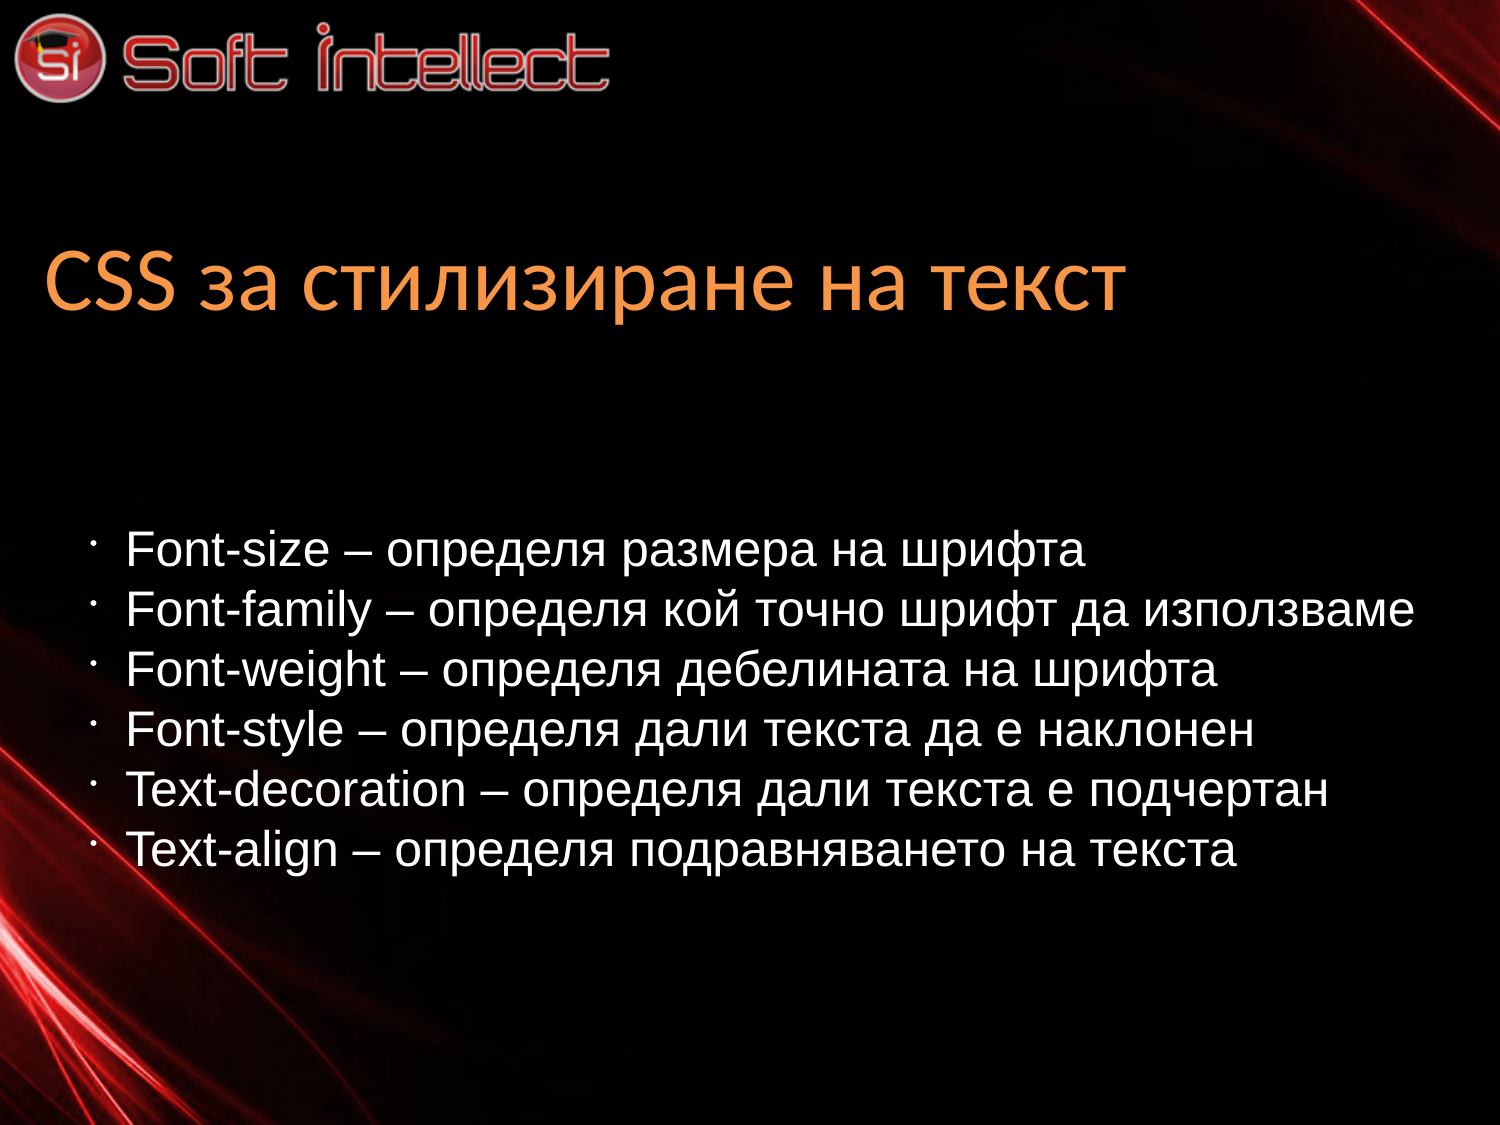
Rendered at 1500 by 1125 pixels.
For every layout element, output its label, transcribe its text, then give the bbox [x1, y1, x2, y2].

text_box CSS за стилизиране на текст [29, 179, 1488, 368]
text_box Font-size – определя размера на шрифта Font-family – определя кой точно шрифт да използваме Font-weight – определя дебелината на шрифта Font-style – определя дали текста да е наклонен Text-decoration – определя дали текста е подчертан Text-align – определя подравняването на текста [75, 508, 1471, 1125]
picture [0, 0, 1500, 1125]
